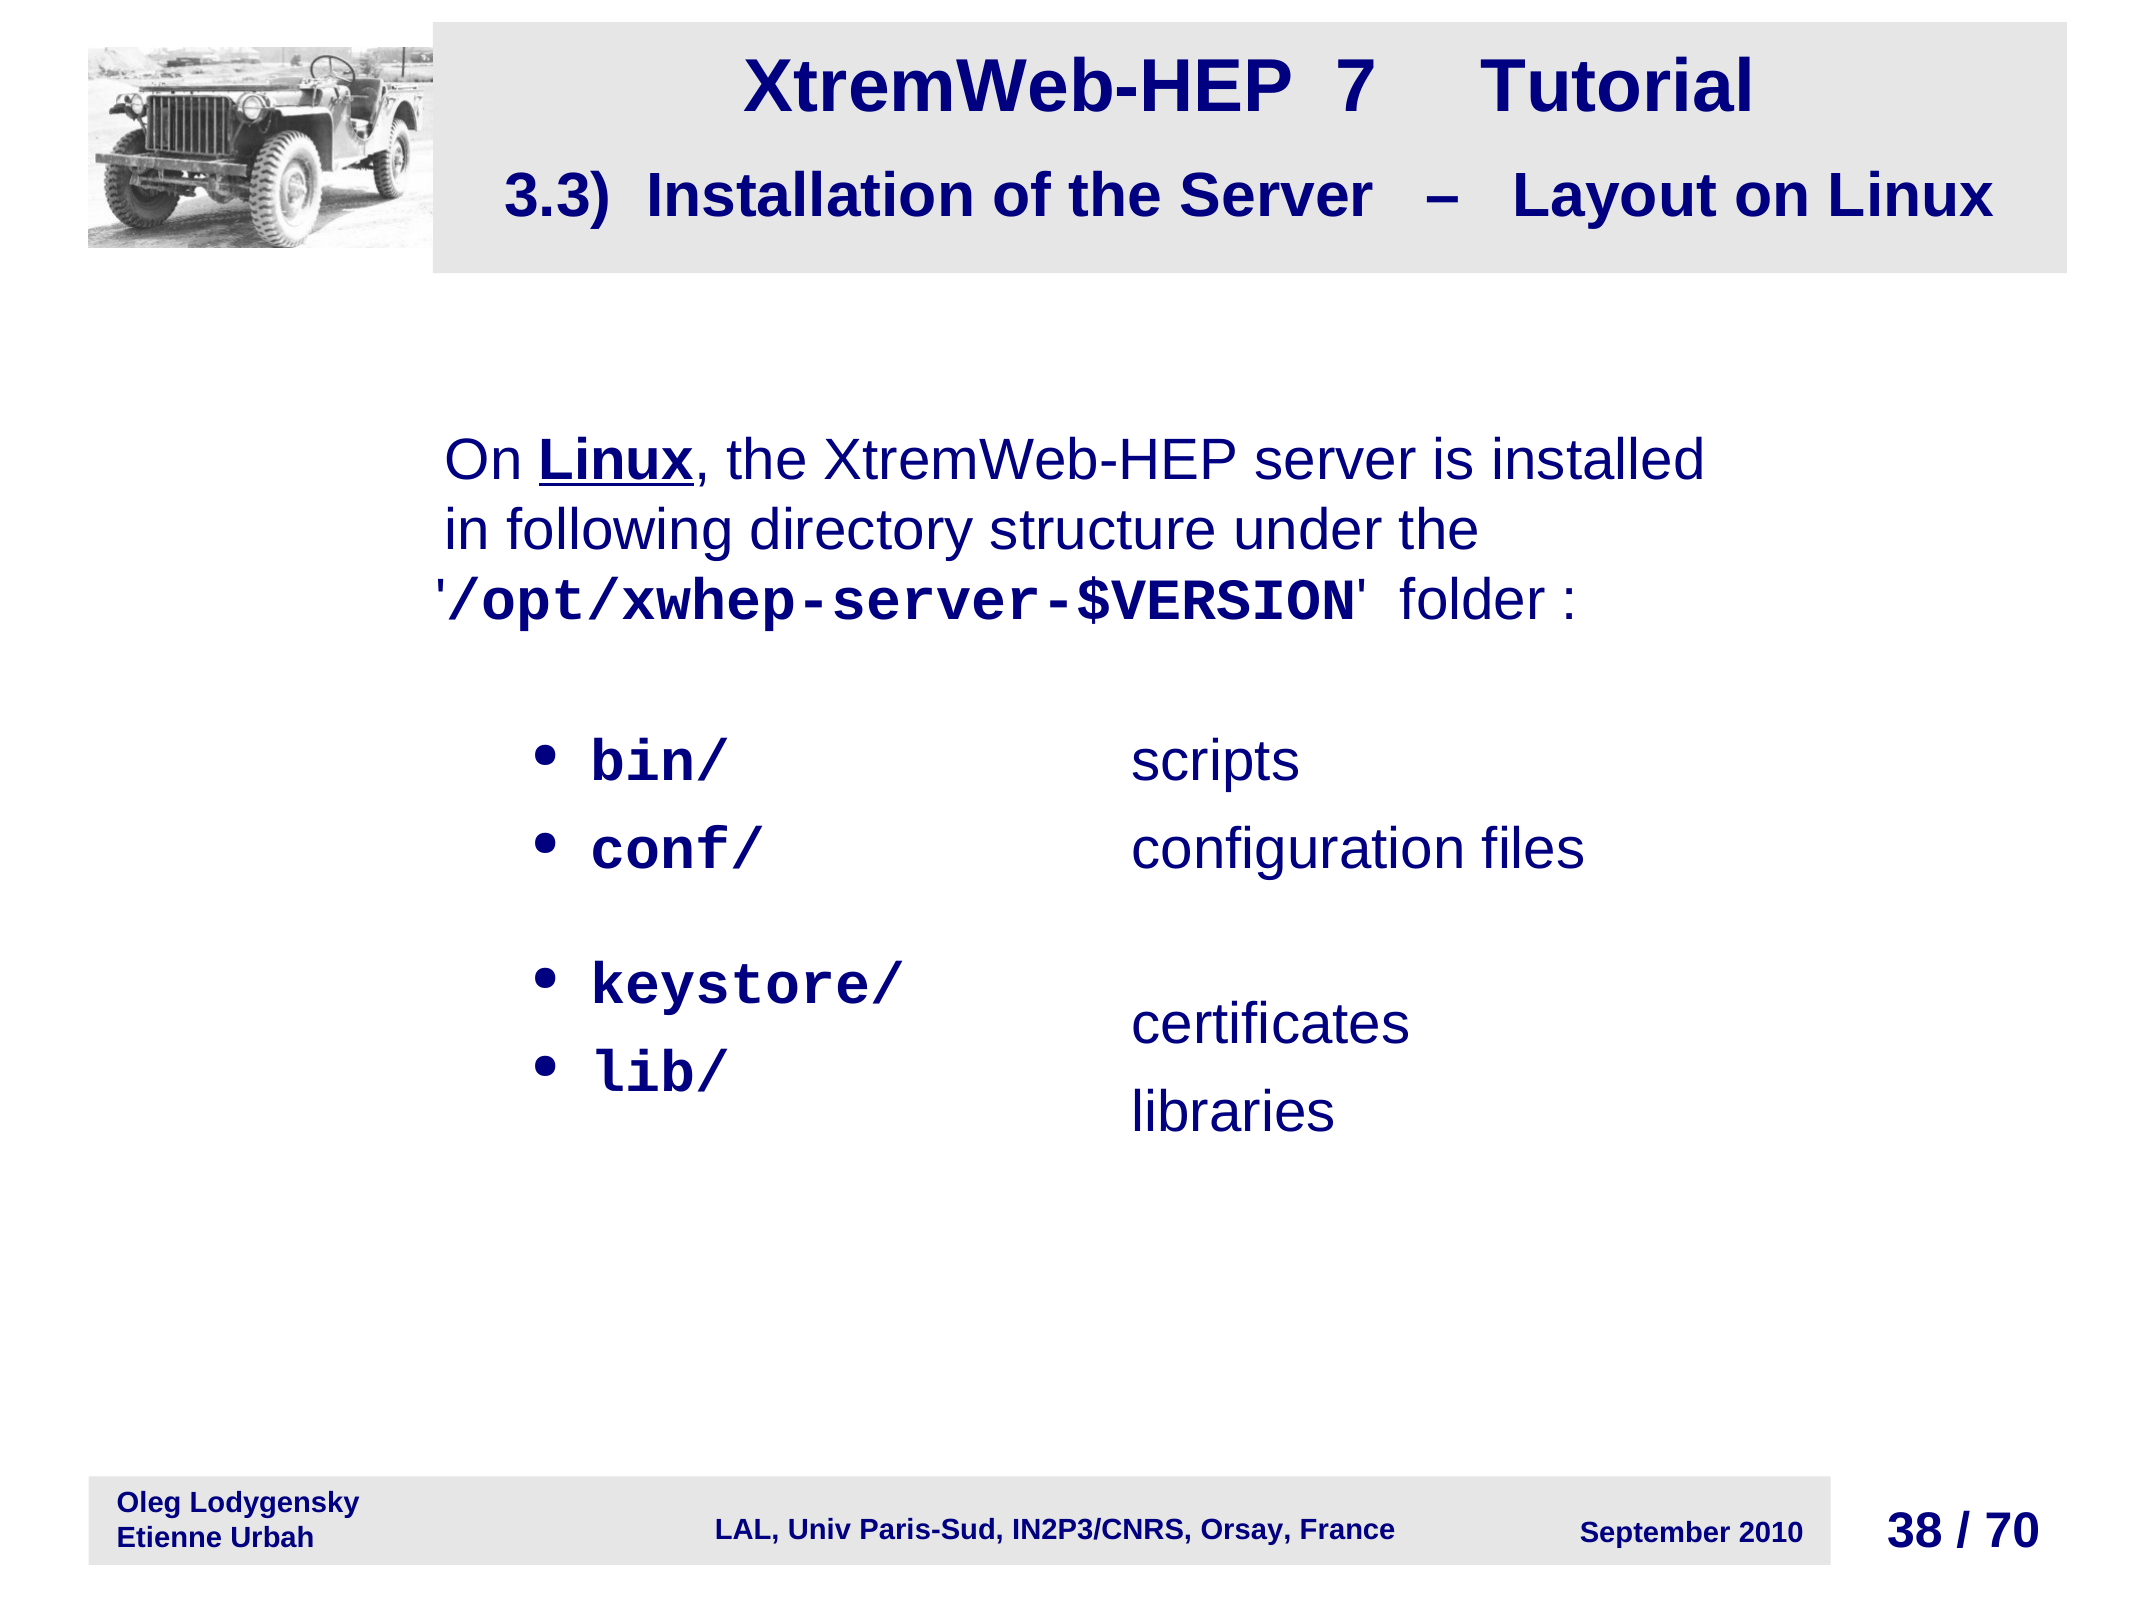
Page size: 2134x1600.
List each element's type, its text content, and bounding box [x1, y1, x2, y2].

text_box bin/ conf/ keystore/ lib/ [531, 650, 916, 1104]
text_box On Linux, the XtremWeb-HEP server is installed in following directory structure under the '/opt/xwhep-server-$VERSION' folder : [435, 420, 1757, 650]
text_box scripts configuration files certificates libraries [1122, 634, 1876, 1095]
picture [88, 47, 433, 248]
title 3.3) Installation of the Server – Layout on Linux [442, 118, 2067, 266]
